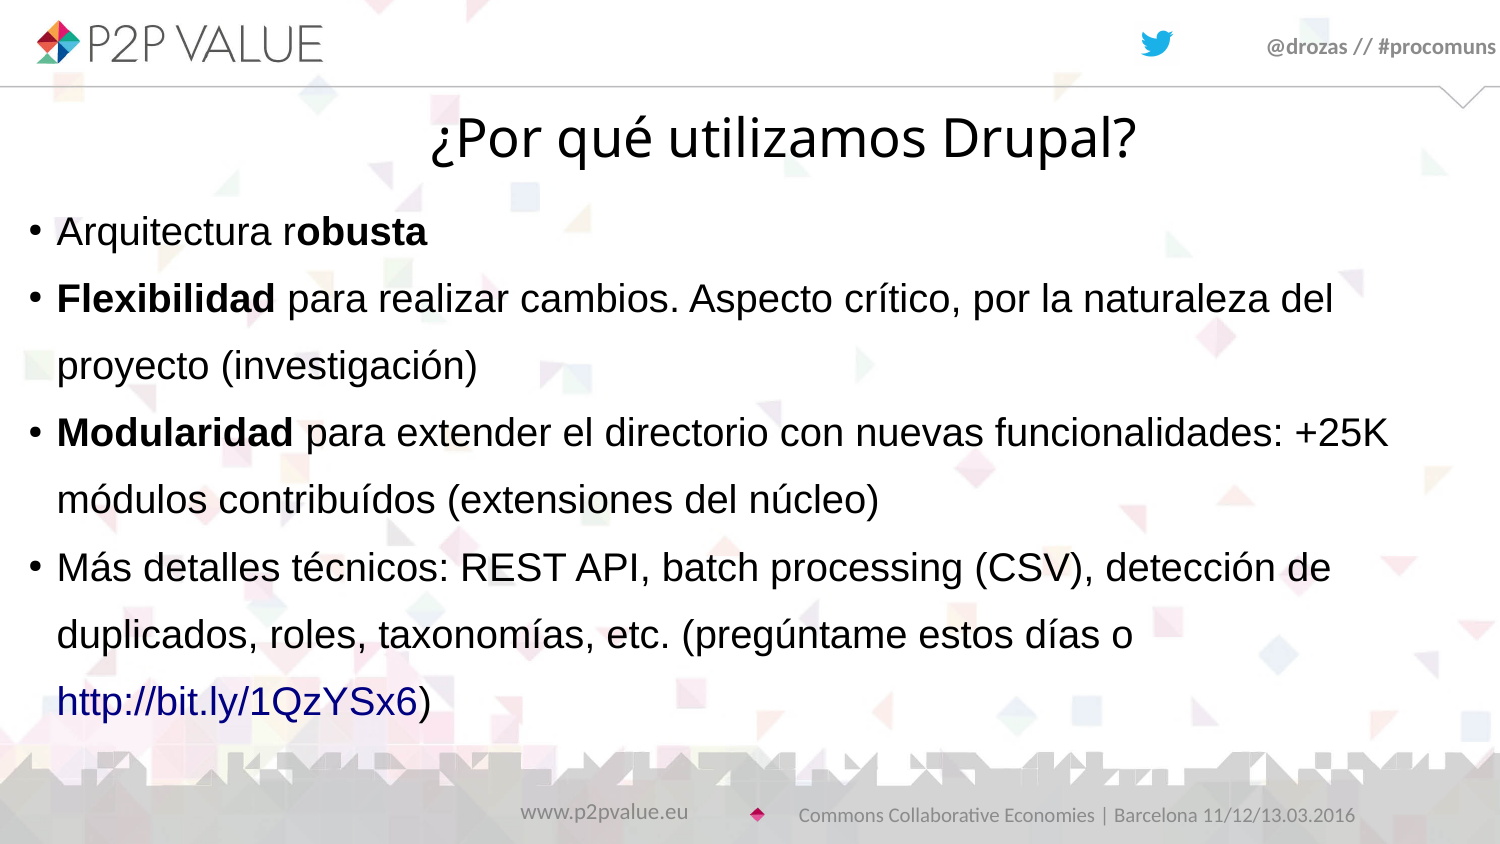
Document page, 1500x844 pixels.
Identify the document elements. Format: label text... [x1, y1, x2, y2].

subtitle Arquitectura robusta Flexibilidad para realizar cambios. Aspecto crítico, por la naturaleza del proyecto (investigación) Modularidad para extender el directorio con nuevas funcionalidades: +25K módulos contribuídos (extensiones del núcleo) Más detalles técnicos: REST API, batch processing (CSV), detección de duplicados, roles, taxonomías, etc. (pregúntame estos días o http://bit.ly/1QzYSx6) [15, 180, 1496, 736]
picture [0, 0, 1500, 844]
text_box www.p2pvalue.eu [514, 790, 733, 830]
text_box Commons Collaborative Economies | Barcelona 11/12/13.03.2016 [785, 791, 1500, 837]
title ¿Por qué utilizamos Drupal? [324, 92, 1246, 180]
text_box @drozas // #procomuns [1169, 15, 1500, 76]
